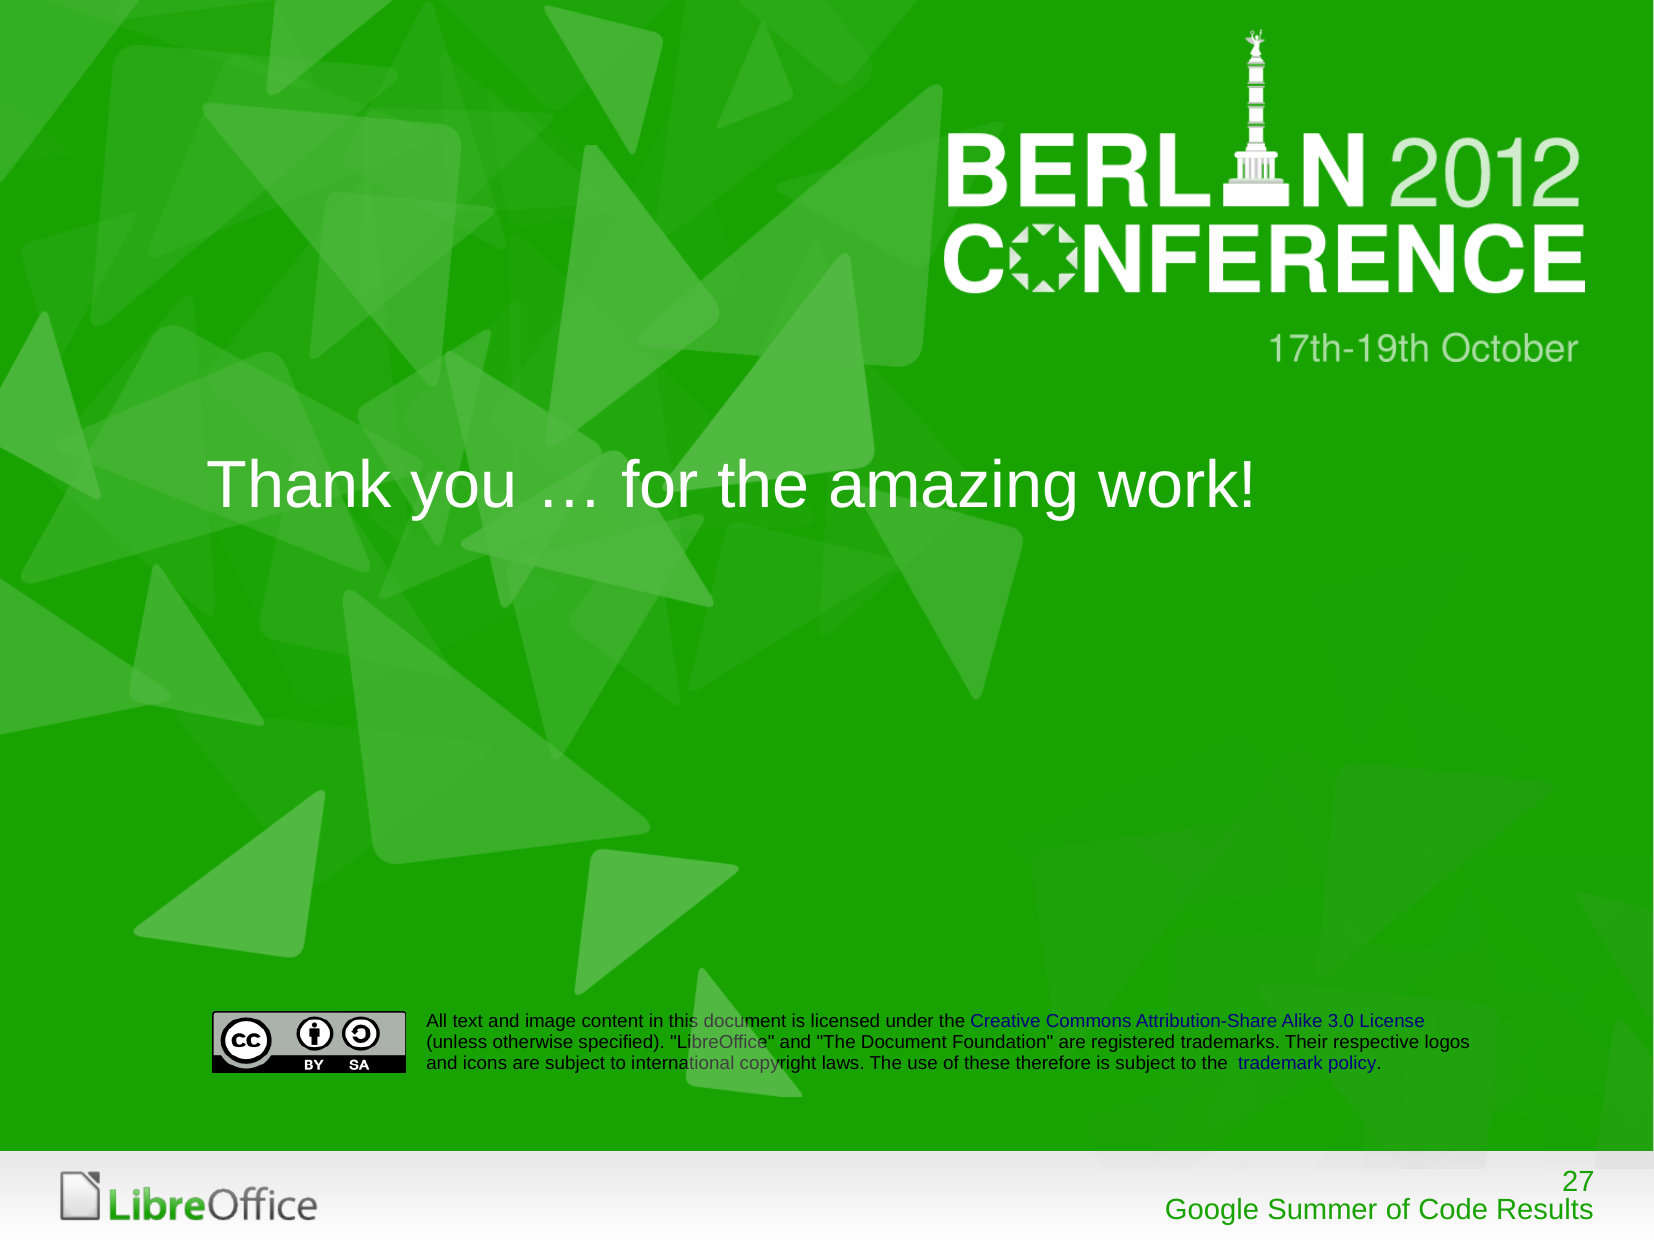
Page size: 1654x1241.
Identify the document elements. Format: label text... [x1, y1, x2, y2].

picture [41, 1152, 337, 1240]
title Thank you … for the amazing work! [206, 395, 1477, 573]
picture [0, 0, 1654, 1169]
